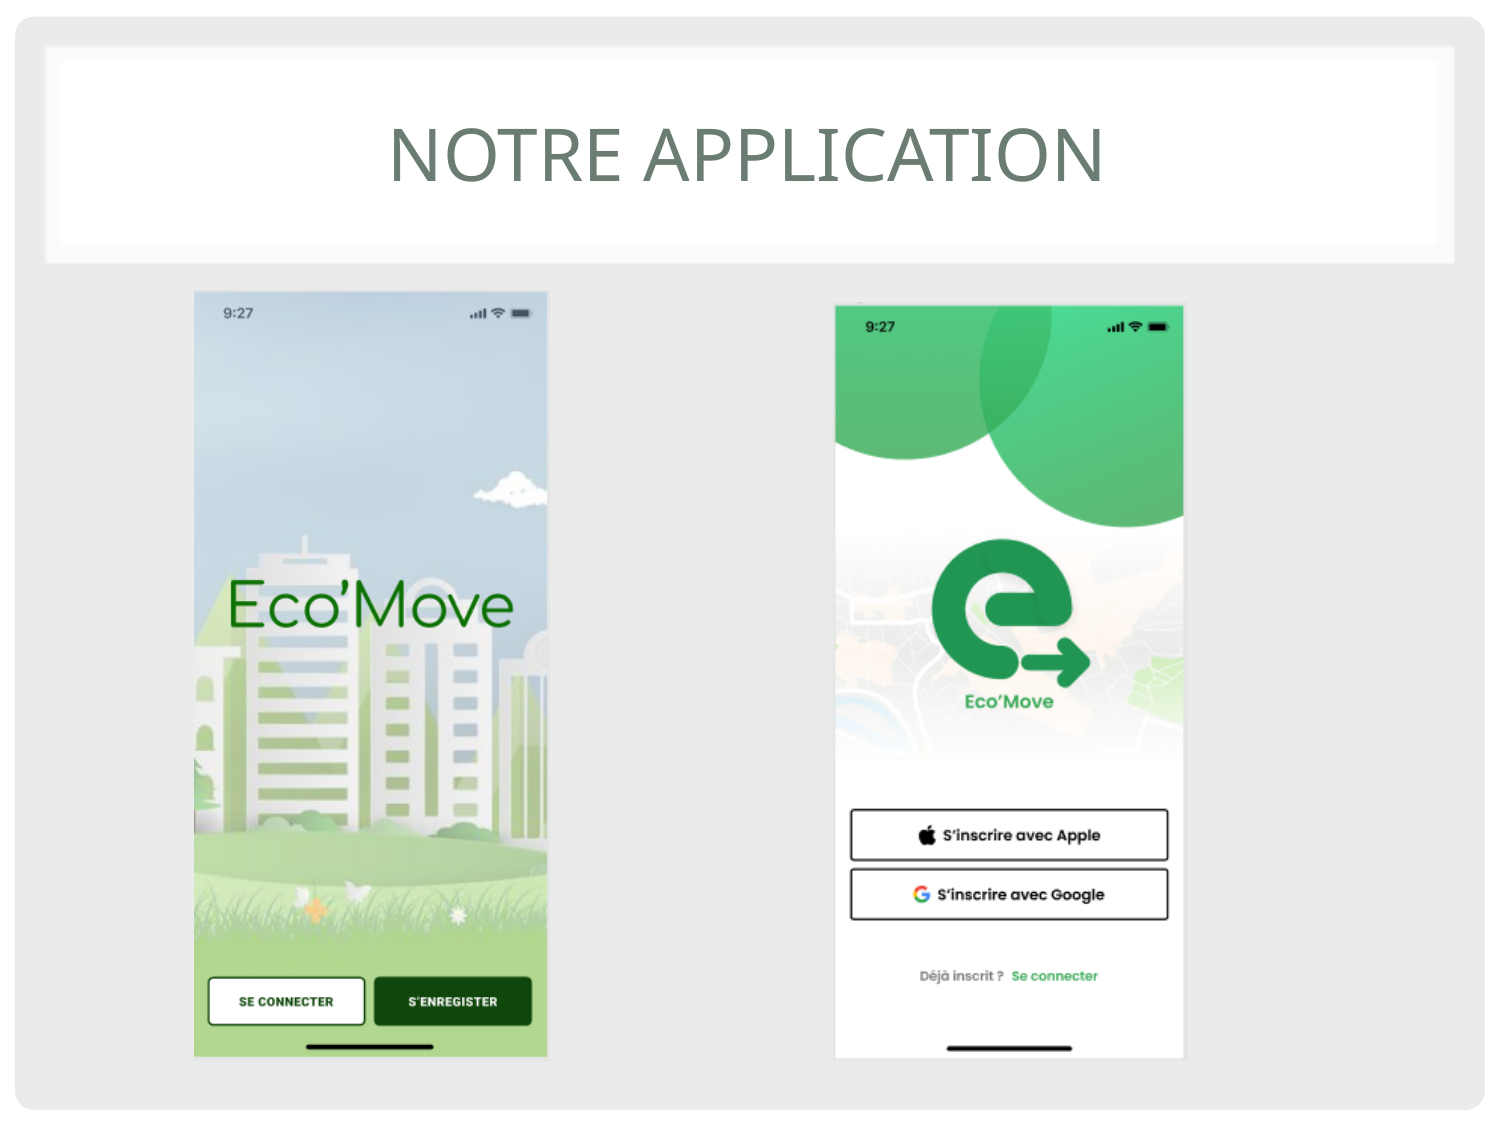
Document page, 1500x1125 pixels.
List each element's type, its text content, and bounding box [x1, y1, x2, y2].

picture [833, 302, 1188, 1061]
title NOTRE APPLICATION [69, 66, 1425, 238]
picture [194, 290, 550, 1061]
